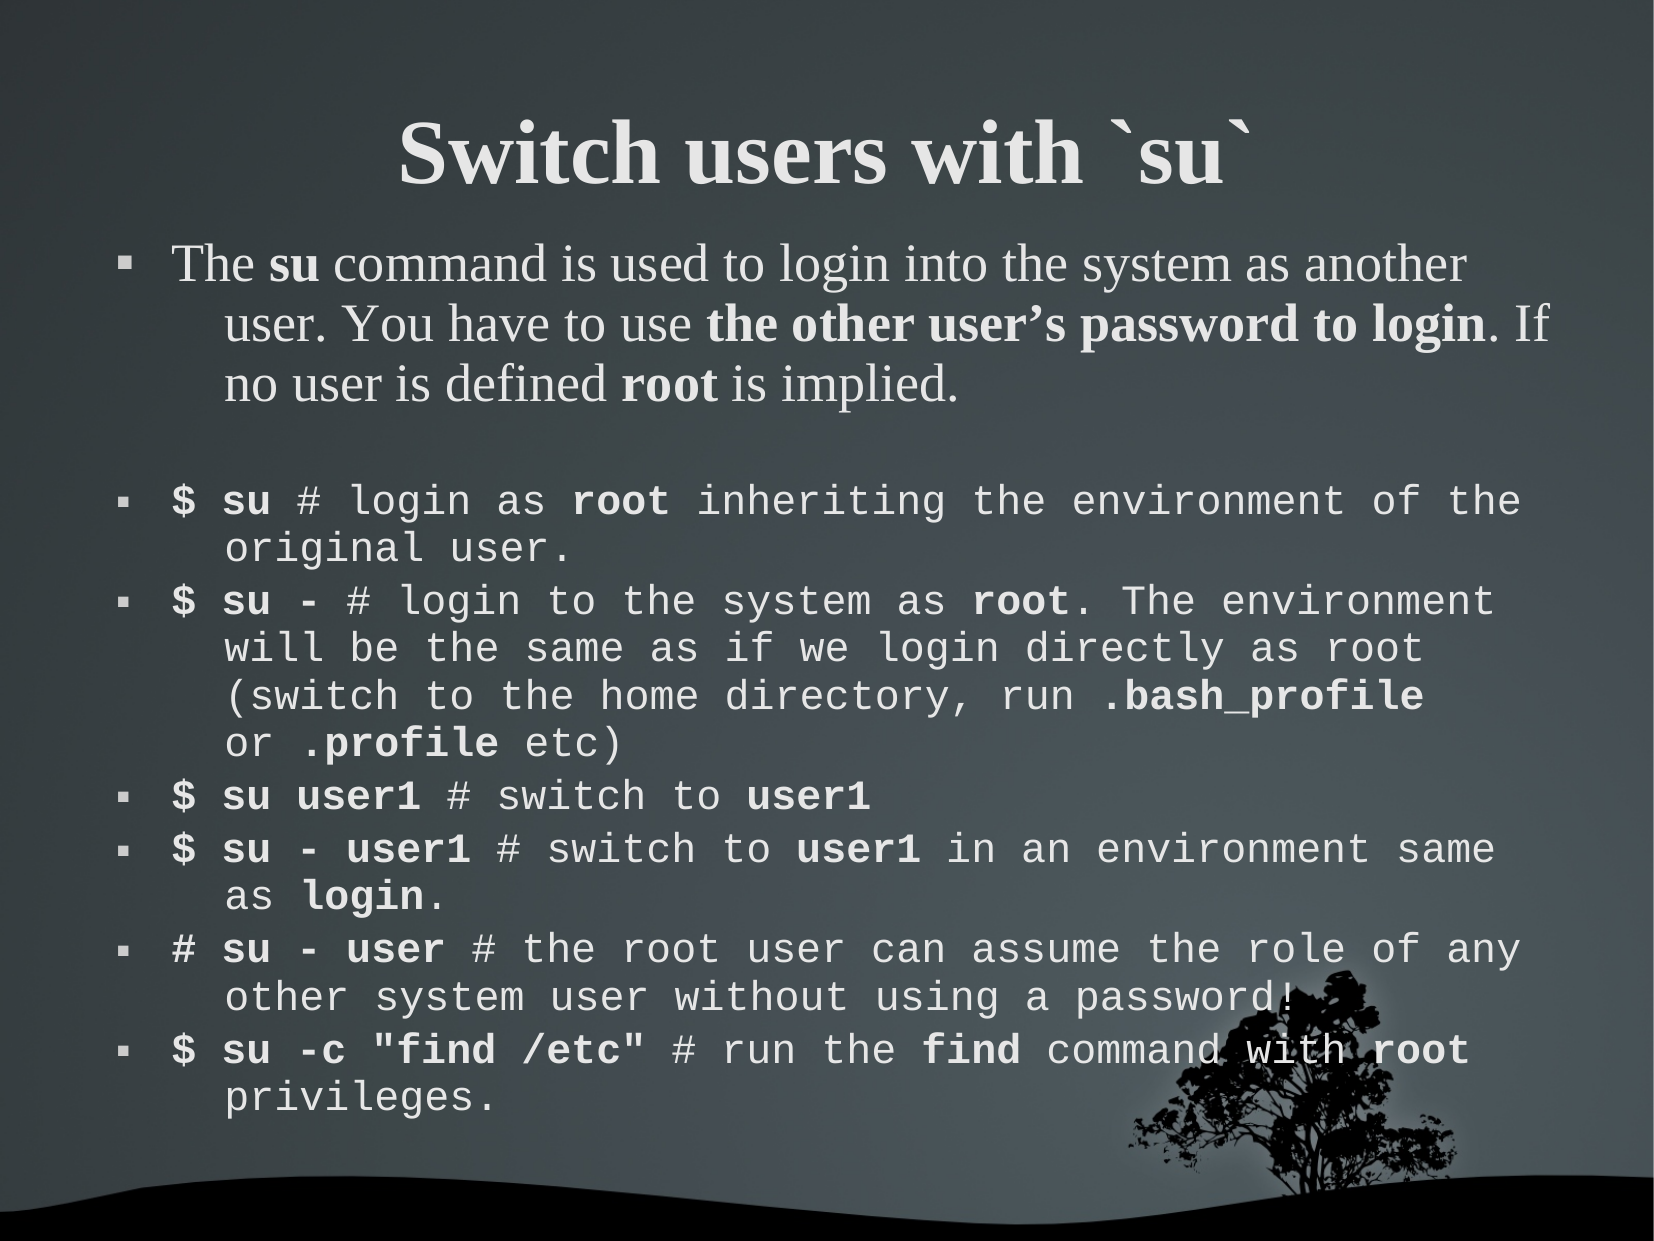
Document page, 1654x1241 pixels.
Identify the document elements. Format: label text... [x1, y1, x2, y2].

list The su command is used to login into the system as another user. You have to use the other user’s password to login. If no user is defined root is implied. $ su # login as root inheriting the environment of the original user. $ su - # login to the system as root. The environment will be the same as if we login directly as root (switch to the home directory, run .bash_profile or .profile etc) $ su user1 # switch to user1 $ su - user1 # switch to user1 in an environment same as login. # su - user # the root user can assume the role of any other system user without using a password! $ su -c "find /etc" # run the find command with root privileges. [82, 233, 1571, 1229]
picture [0, 0, 1654, 1241]
title Switch users with `su` [82, 49, 1571, 233]
